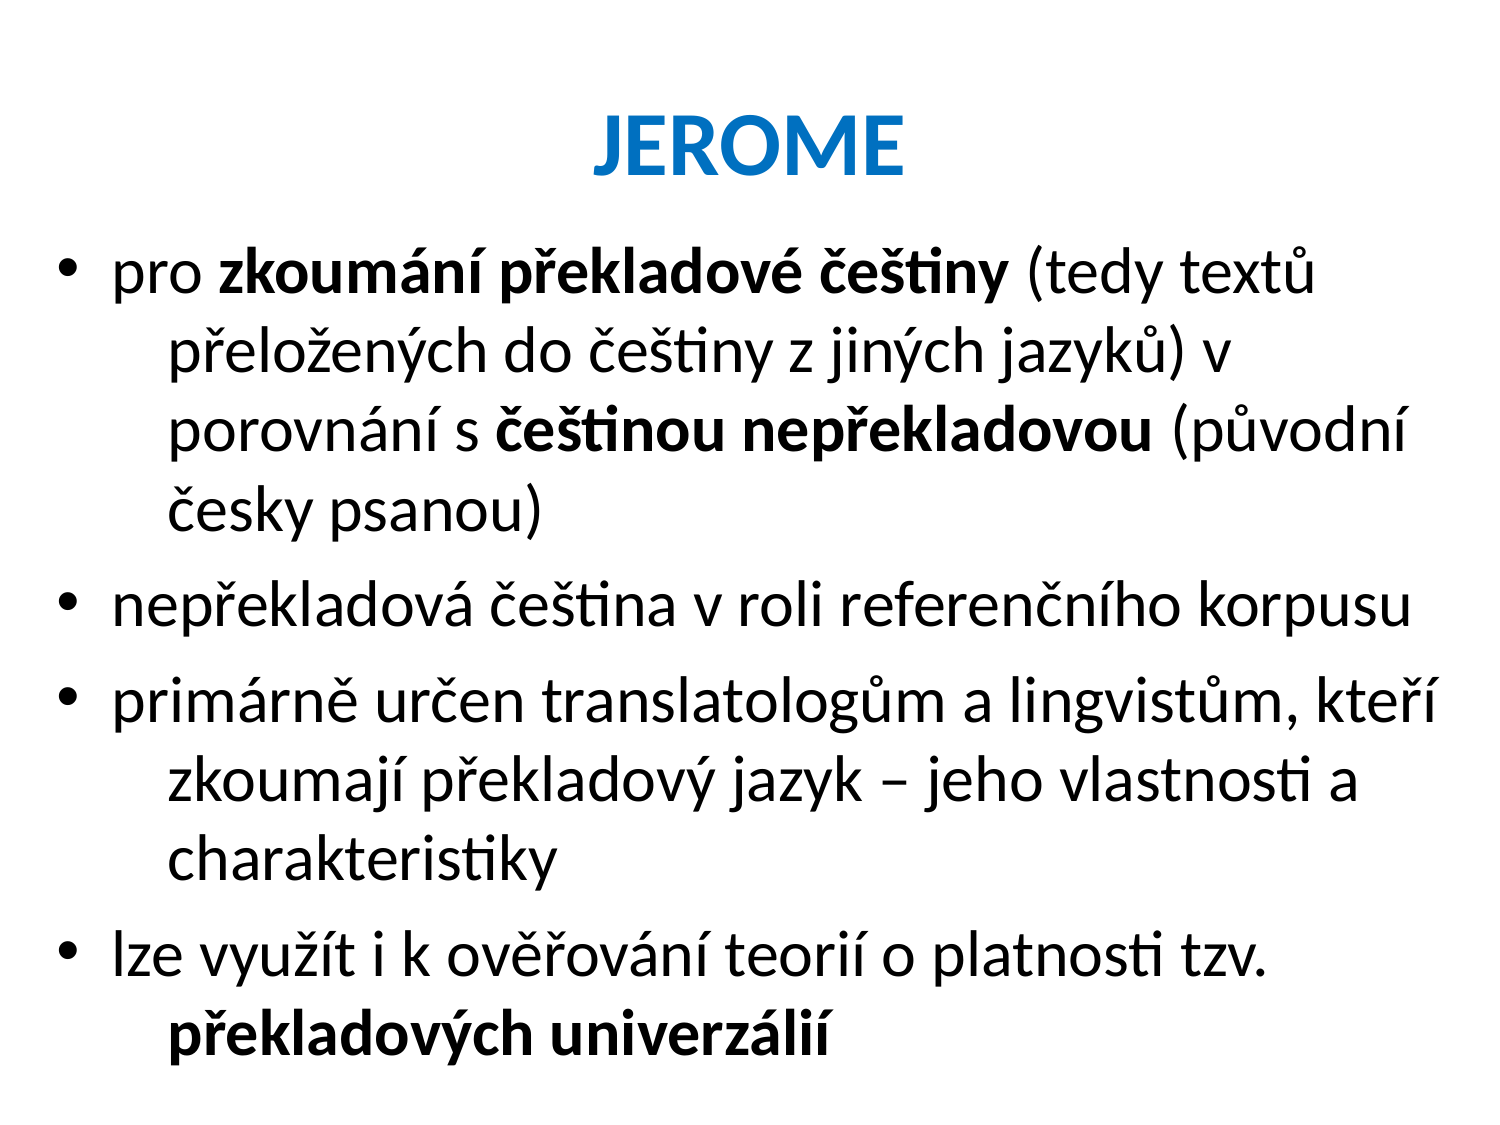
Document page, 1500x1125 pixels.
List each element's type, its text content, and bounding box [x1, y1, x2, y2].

title JEROME [75, 45, 1426, 219]
list pro zkoumání překladové češtiny (tedy textů přeložených do češtiny z jiných jazyků) v porovnání s češtinou nepřekladovou (původní česky psanou) nepřekladová čeština v roli referenčního korpusu primárně určen translatologům a lingvistům, kteří zkoumají překladový jazyk – jeho vlastnosti a charakteristiky lze využít i k ověřování teorií o platnosti tzv. překladových univerzálií [41, 219, 1459, 1083]
